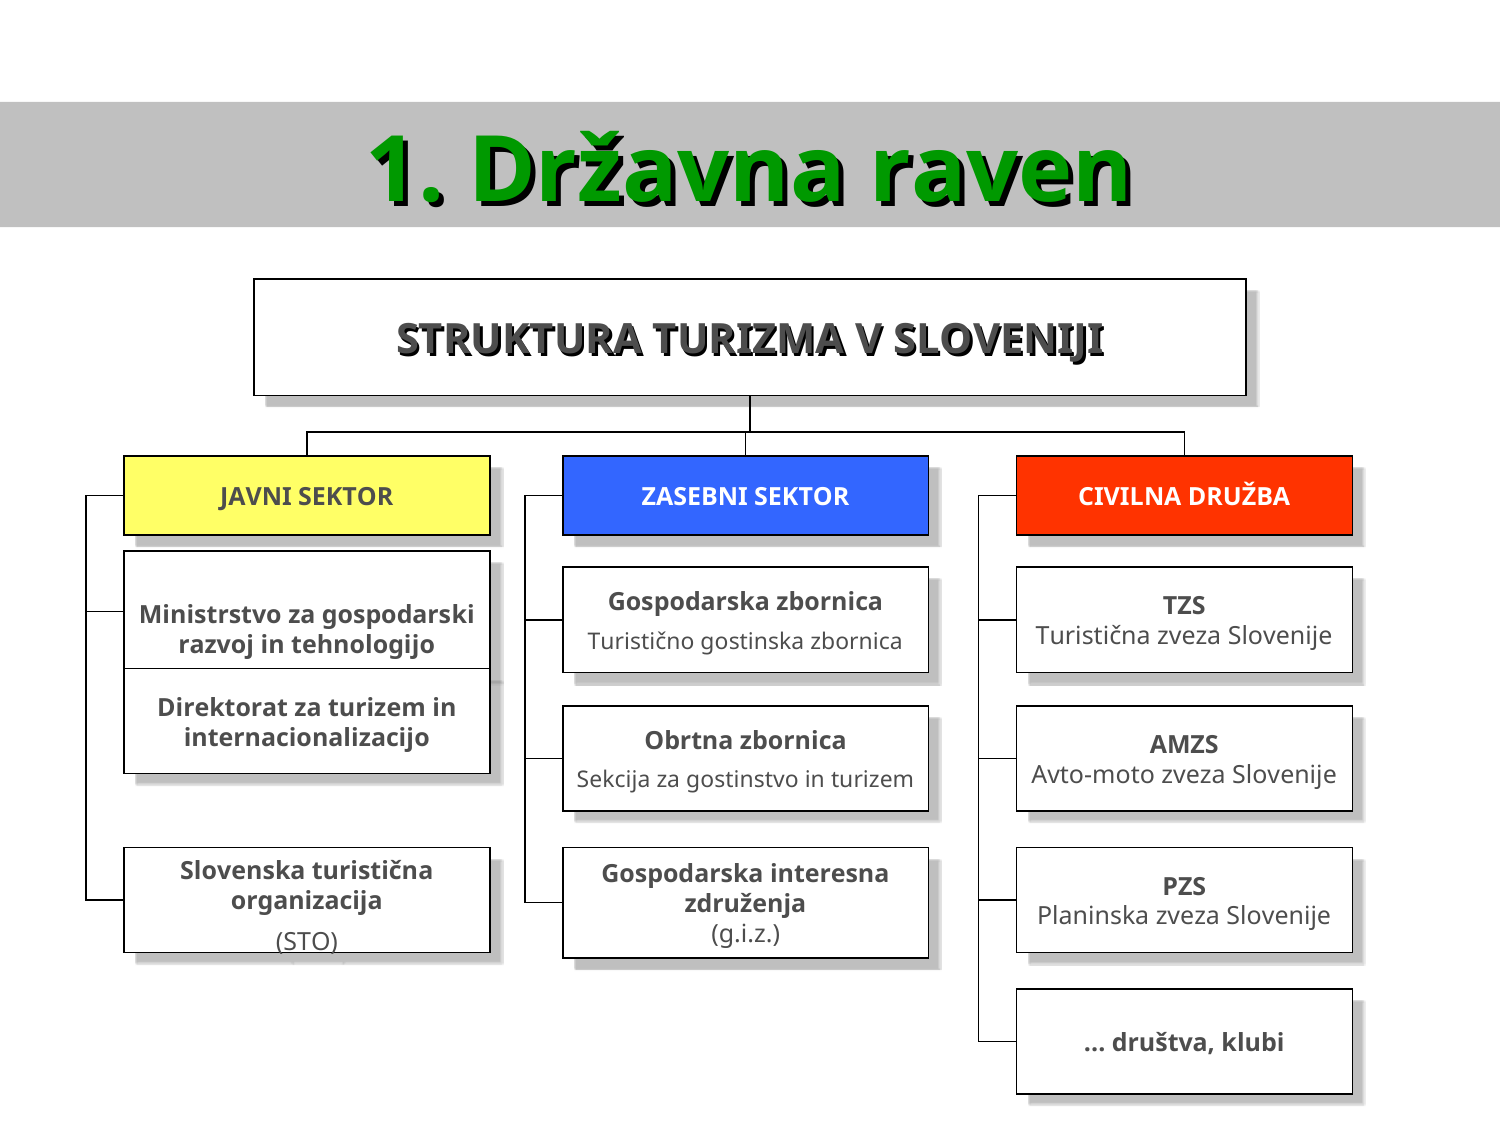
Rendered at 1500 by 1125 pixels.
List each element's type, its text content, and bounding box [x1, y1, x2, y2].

text_box Obrtna zbornica Sekcija za gostinstvo in turizem [562, 705, 929, 811]
text_box STRUKTURA TURIZMA V SLOVENIJI [253, 278, 1247, 396]
text_box CIVILNA DRUŽBA [1016, 455, 1353, 535]
text_box ... društva, klubi [1016, 988, 1353, 1094]
text_box Slovenska turistična organizacija (STO)‏ [123, 847, 490, 953]
text_box ZASEBNI SEKTOR [562, 455, 929, 535]
text_box Gospodarska interesna združenja (g.i.z.)‏ [562, 847, 929, 958]
text_box 1. Državna raven [0, 101, 1500, 228]
text_box Gospodarska zbornica Turistično gostinska zbornica [562, 567, 929, 673]
text_box Ministrstvo za gospodarski razvoj in tehnologijo [123, 550, 490, 668]
text_box JAVNI SEKTOR [123, 455, 490, 535]
text_box AMZS Avto-moto zveza Slovenije [1016, 705, 1353, 811]
text_box Direktorat za turizem in internacionalizacijo [123, 668, 490, 774]
text_box TZS Turistična zveza Slovenije [1016, 567, 1353, 673]
text_box PZS Planinska zveza Slovenije [1016, 847, 1353, 953]
